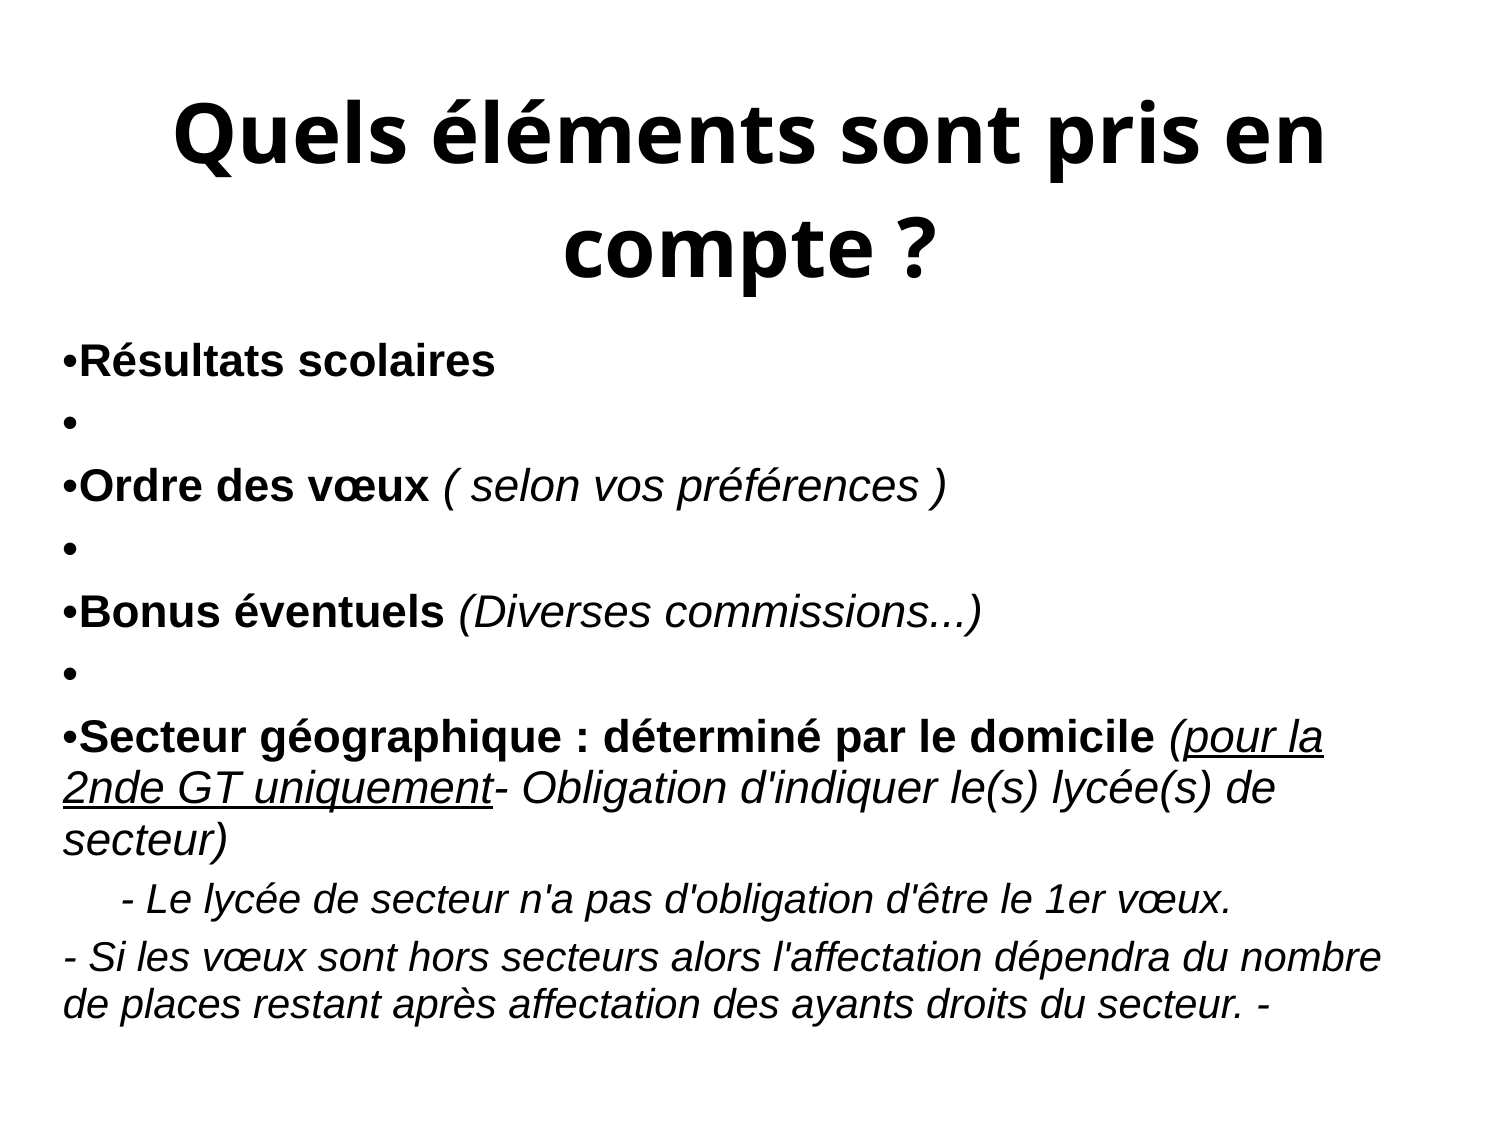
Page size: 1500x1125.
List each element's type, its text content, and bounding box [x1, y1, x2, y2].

text_box Quels éléments sont pris en compte ? [112, 67, 1388, 283]
text_box Résultats scolaires Ordre des vœux ( selon vos préférences ) Bonus éventuels (Diverses commissions...) Secteur géographique : déterminé par le domicile (pour la 2nde GT uniquement- Obligation d'indiquer le(s) lycée(s) de secteur) - Le lycée de secteur n'a pas d'obligation d'être le 1er vœux. - Si les vœux sont hors secteurs alors l'affectation dépendra du nombre de places restant après affectation des ayants droits du secteur. - [48, 327, 1440, 1090]
